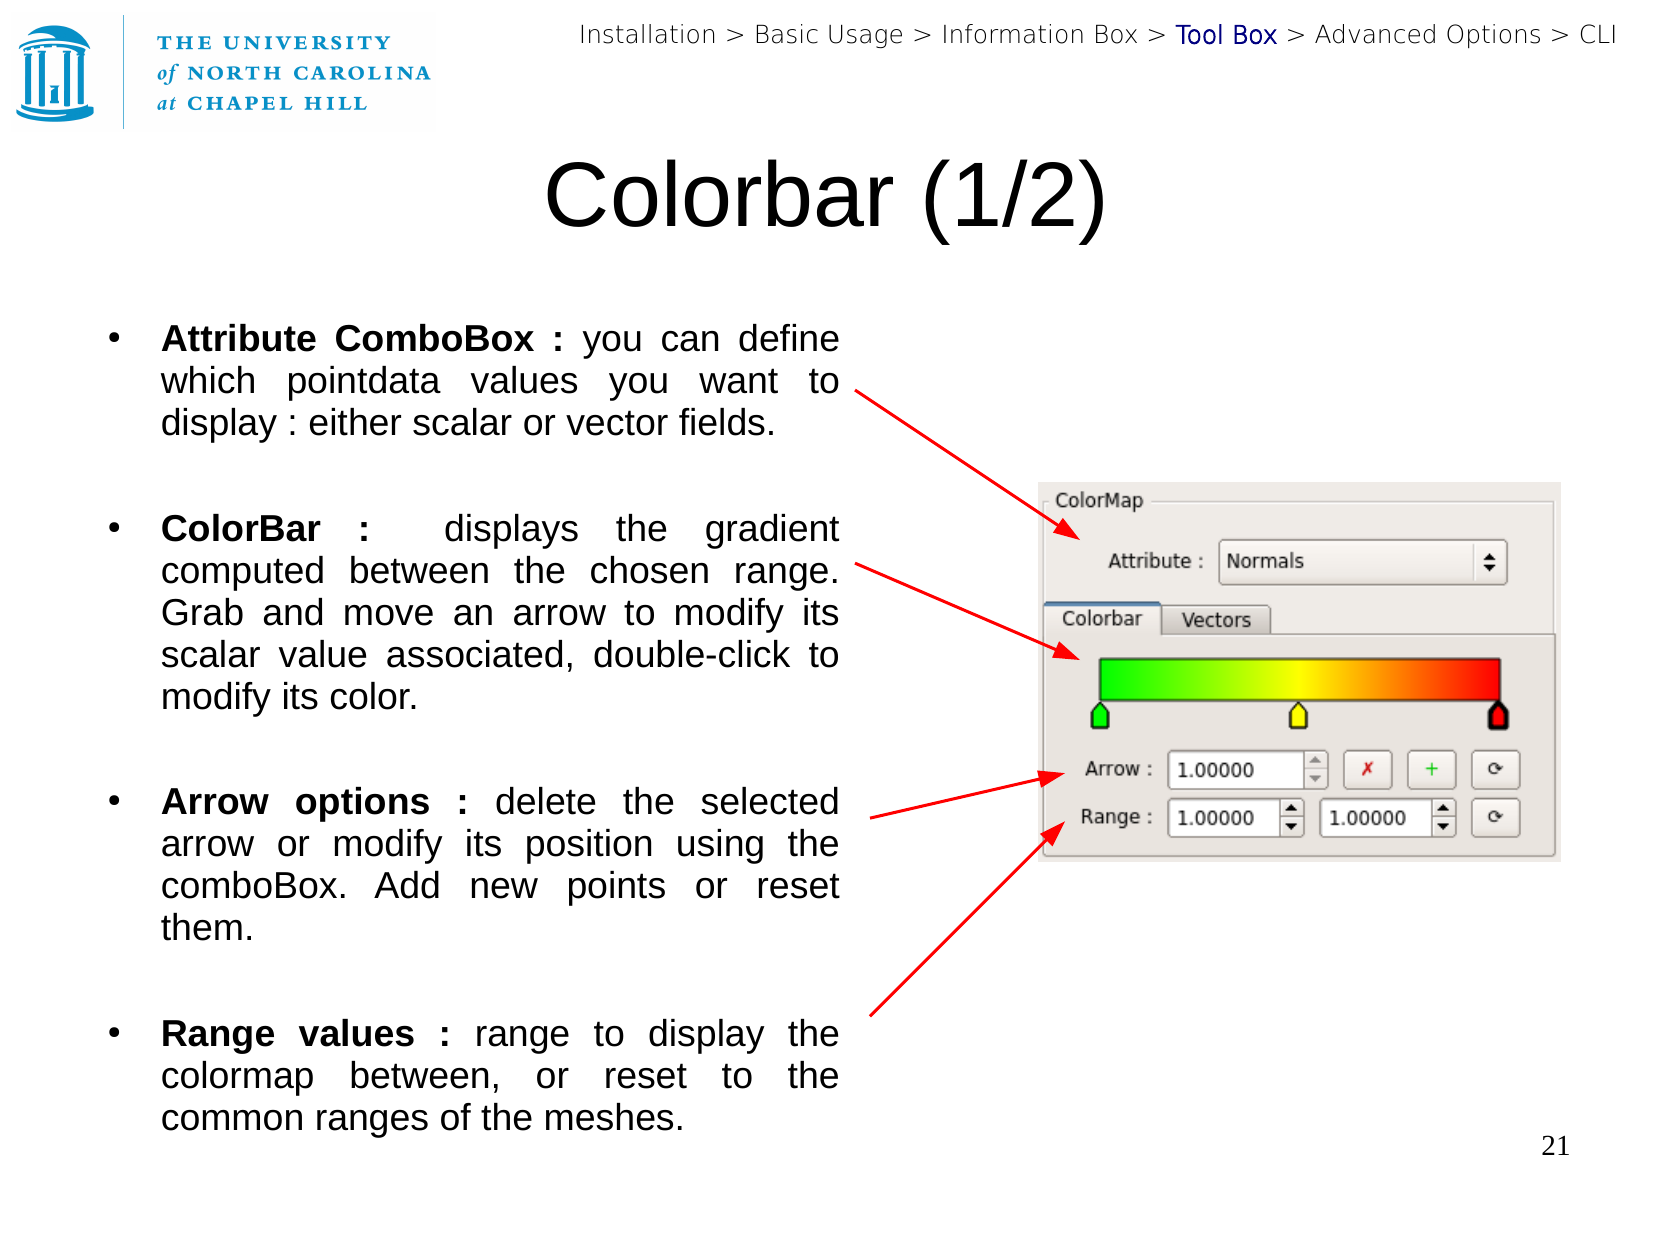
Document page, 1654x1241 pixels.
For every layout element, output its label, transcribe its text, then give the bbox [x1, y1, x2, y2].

text_box Installation > Basic Usage > Information Box > Tool Box > Advanced Options > CLI [564, 12, 1654, 58]
picture [1038, 482, 1561, 862]
picture [11, 12, 436, 132]
list Attribute ComboBox : you can define which pointdata values you want to display : either scalar or vector fields. ColorBar : displays the gradient computed between the chosen range. Grab and move an arrow to modify its scalar value associated, double-click to modify its color. Arrow options : delete the selected arrow or modify its position using the comboBox. Add new points or reset them. Range values : range to display the colormap between, or reset to the common ranges of the meshes. [90, 317, 841, 1206]
title Colorbar (1/2) [82, 90, 1571, 298]
